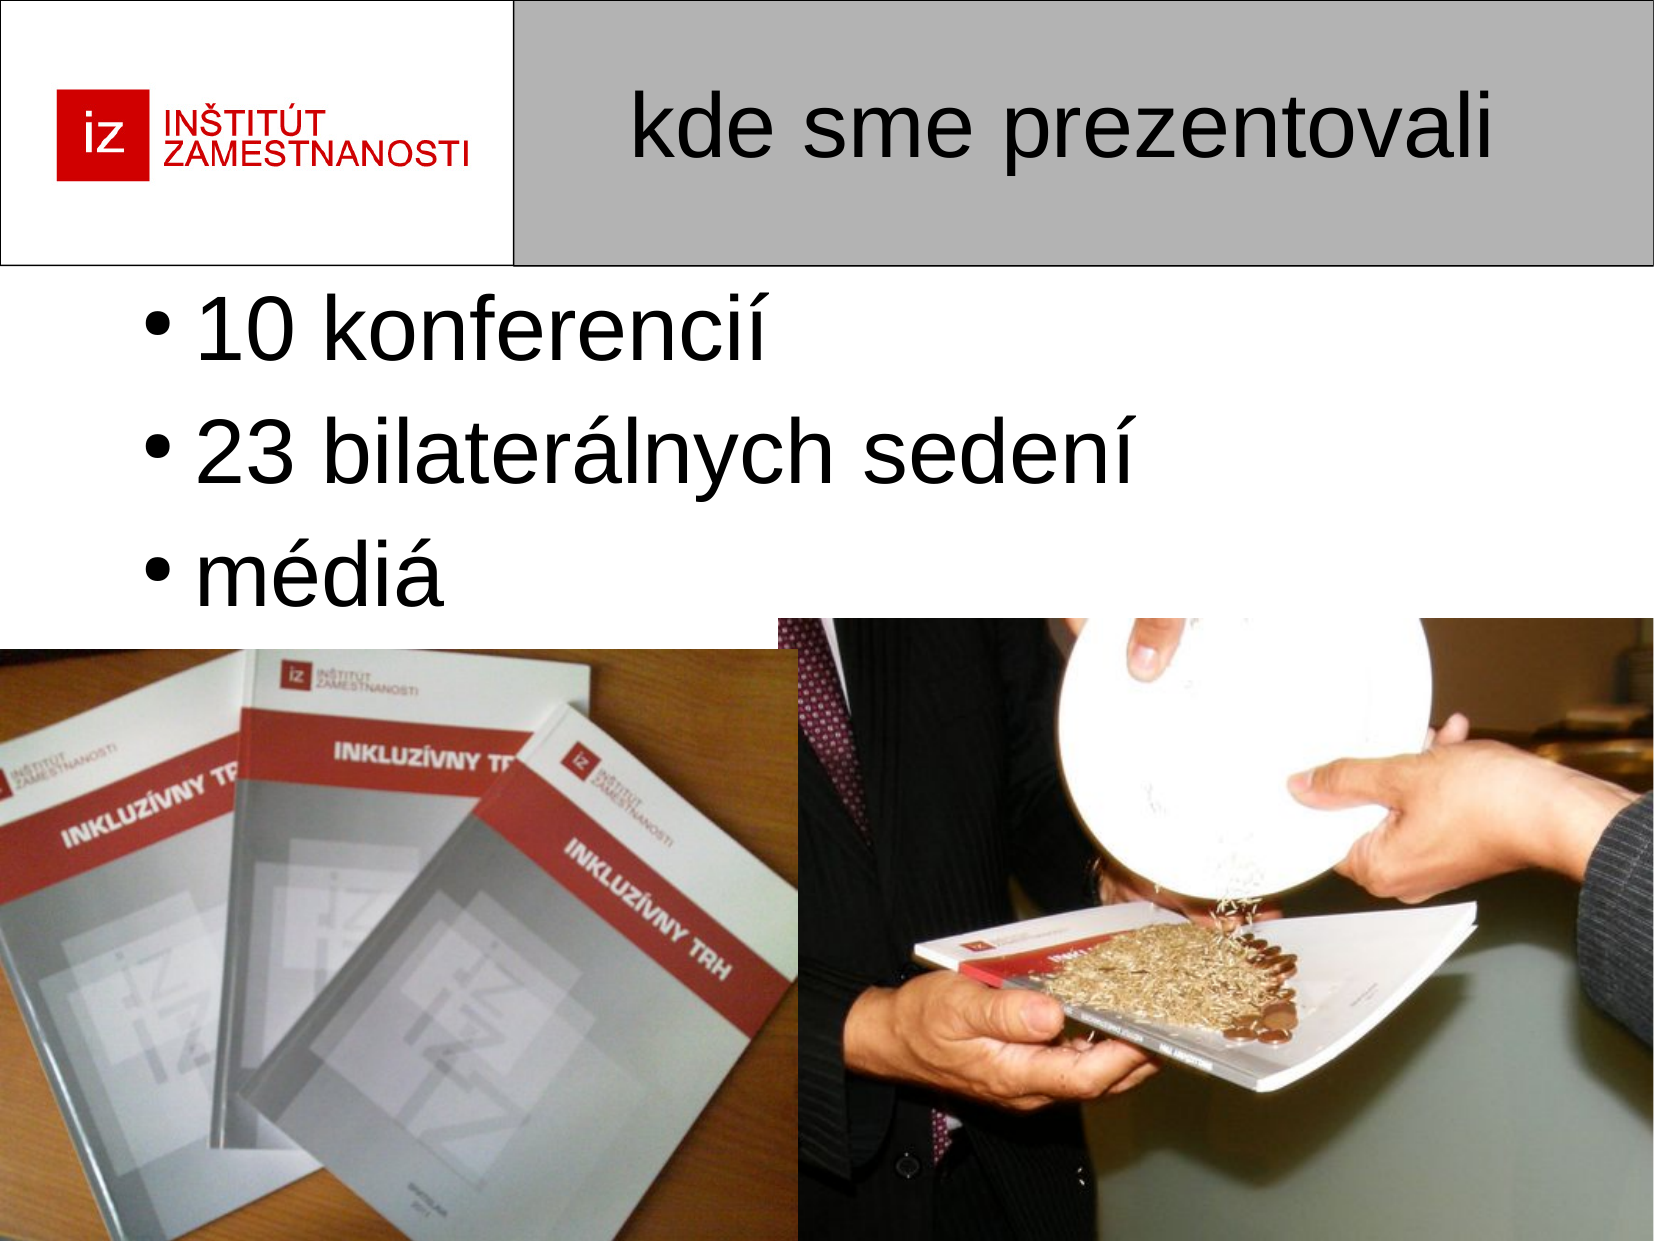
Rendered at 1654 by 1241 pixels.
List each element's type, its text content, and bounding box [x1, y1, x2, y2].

picture [0, 618, 1654, 1241]
title kde sme prezentovali [561, 29, 1565, 237]
picture [5, 8, 512, 257]
list 10 konferencií 23 bilaterálnych sedení médiá [124, 295, 1536, 649]
